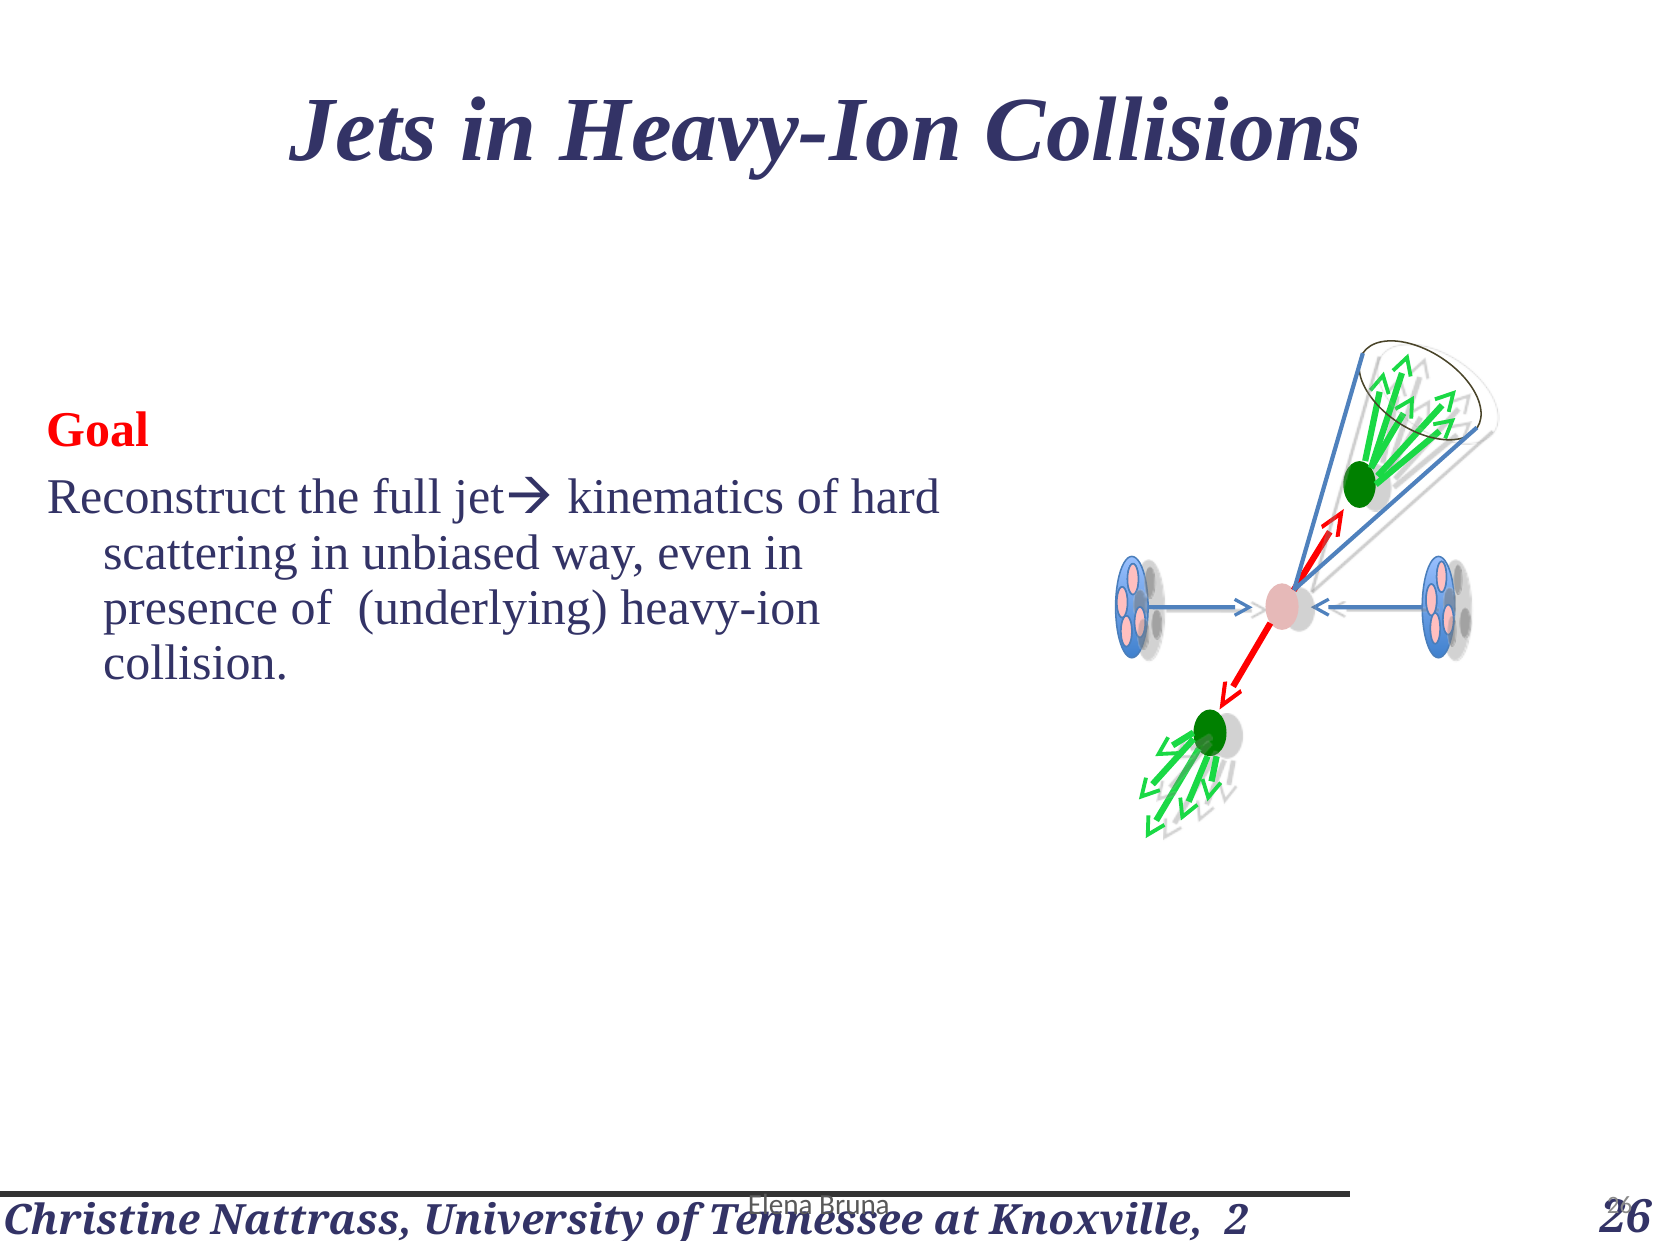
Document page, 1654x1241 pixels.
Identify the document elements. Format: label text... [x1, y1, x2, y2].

title Jets in Heavy-Ion Collisions [82, 0, 1571, 260]
text_box [1265, 583, 1299, 630]
text_box [1422, 556, 1455, 658]
list Goal Reconstruct the full jet kinematics of hard scattering in unbiased way, even in presence of (underlying) heavy-ion collision. [31, 394, 976, 788]
text_box [1193, 709, 1227, 756]
text_box <number> [1261, 1174, 1648, 1241]
text_box Elena Bruna [557, 1174, 1081, 1241]
text_box [1115, 556, 1149, 658]
text_box [1343, 461, 1376, 508]
